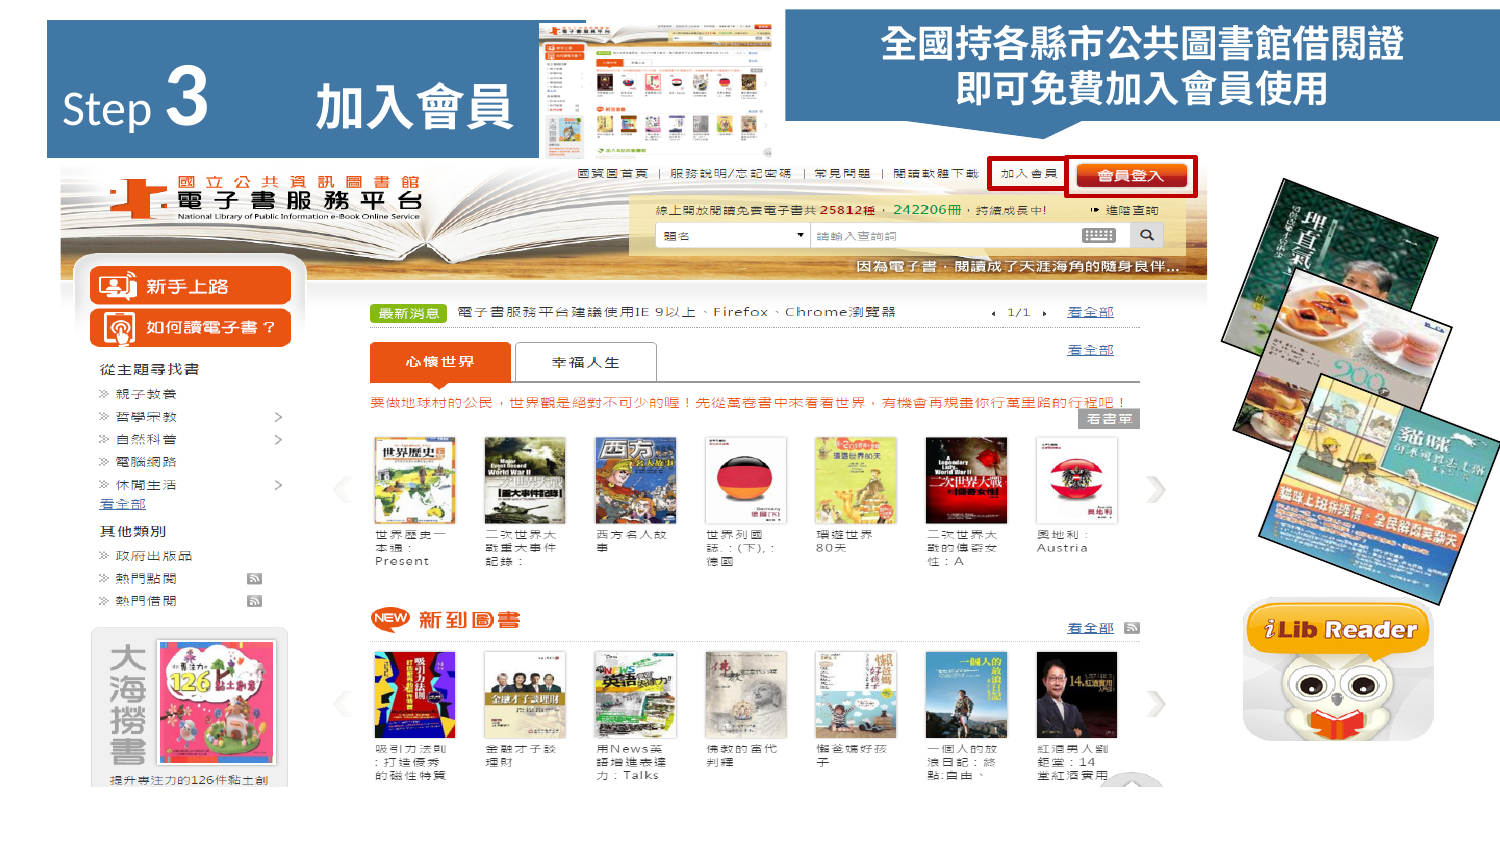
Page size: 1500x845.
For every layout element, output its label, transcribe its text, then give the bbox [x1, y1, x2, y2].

picture [1069, 159, 1193, 194]
picture [992, 161, 1064, 186]
text_box Step 3 加入會員 [47, 20, 586, 158]
text_box 全國持各縣市公共圖書館借閱證 即可免費加入會員使用 [785, 9, 1500, 140]
picture [60, 23, 1208, 787]
picture [1222, 179, 1437, 356]
picture [1243, 374, 1500, 741]
picture [1234, 268, 1451, 451]
